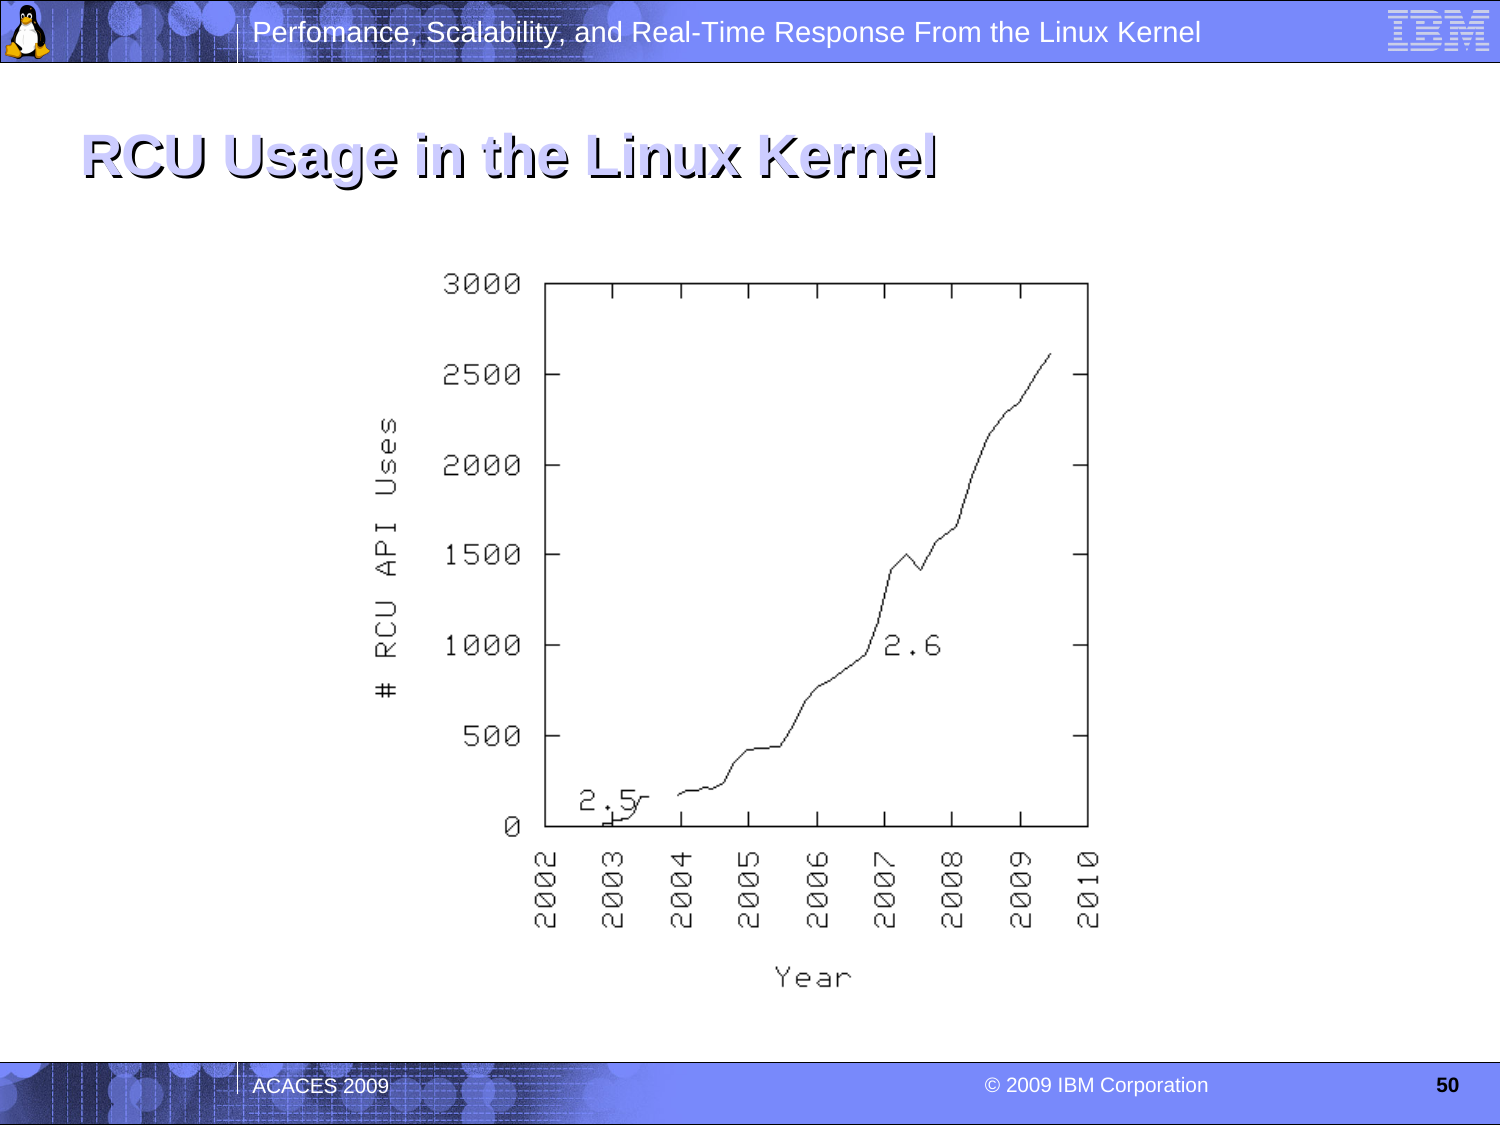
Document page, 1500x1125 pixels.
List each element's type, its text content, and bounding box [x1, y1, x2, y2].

picture [249, 244, 1250, 995]
picture [1, 1, 1500, 62]
title RCU Usage in the Linux Kernel [79, 124, 1433, 192]
picture [0, 1063, 1500, 1124]
